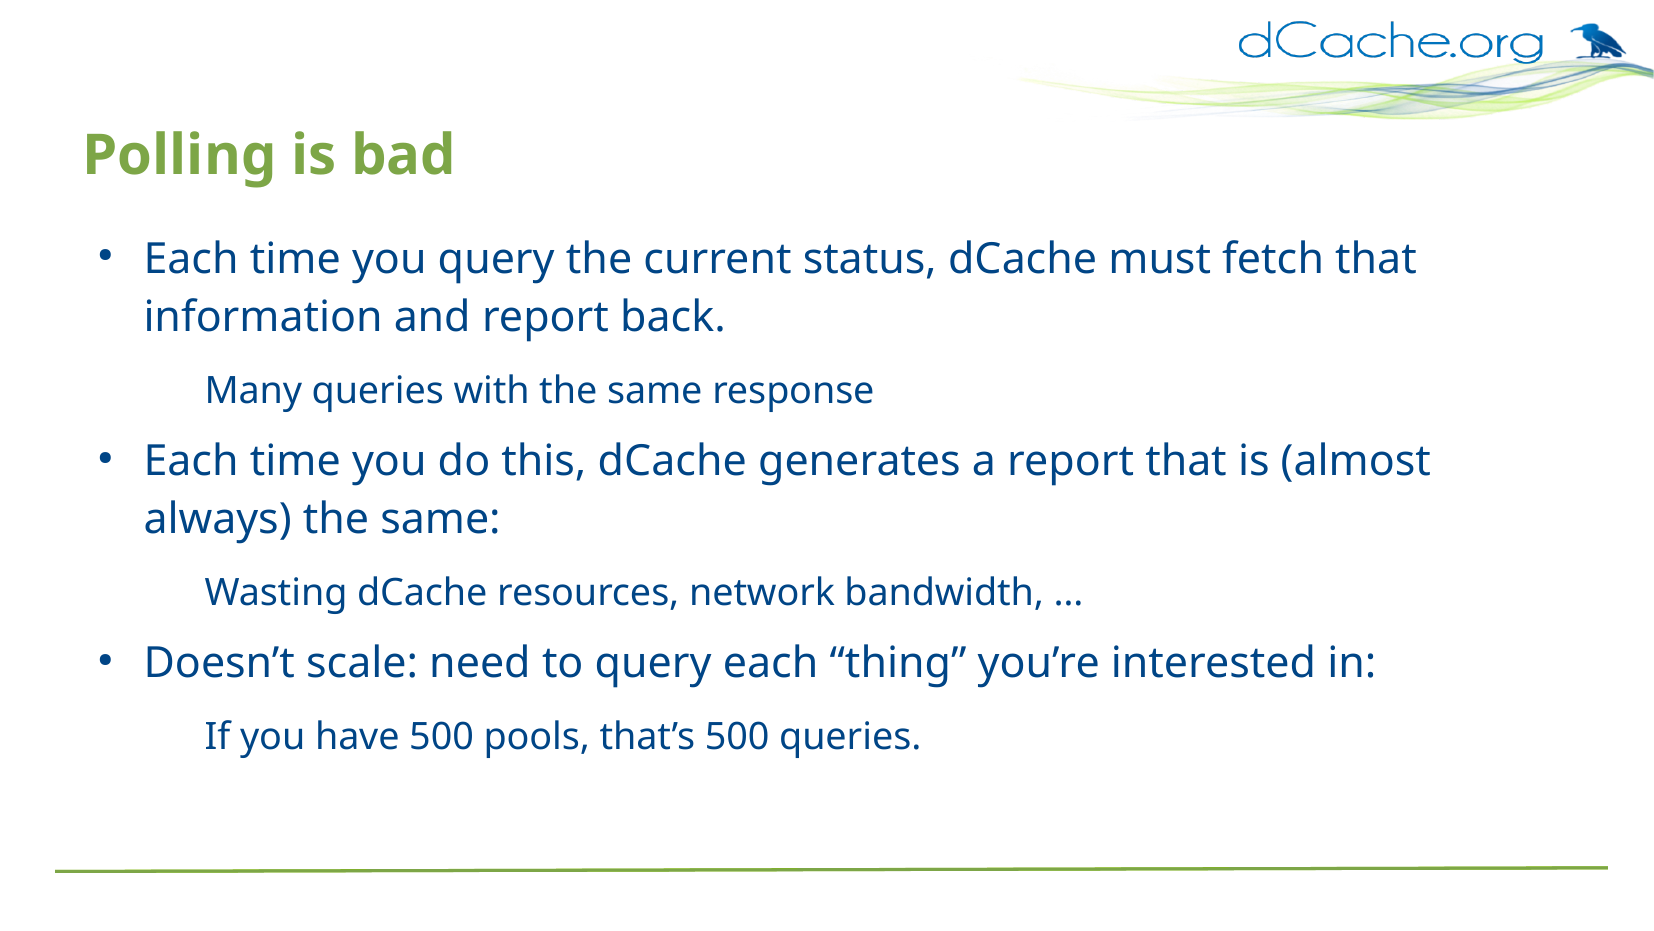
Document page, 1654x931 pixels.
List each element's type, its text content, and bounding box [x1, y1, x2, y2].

picture [956, 12, 1654, 127]
title Polling is bad [82, 116, 1605, 189]
list Each time you query the current status, dCache must fetch that information and report back. Many queries with the same response Each time you do this, dCache generates a report that is (almost always) the same: Wasting dCache resources, network bandwidth, … Doesn’t scale: need to query each “thing” you’re interested in: If you have 500 pools, that’s 500 queries. [82, 227, 1571, 767]
